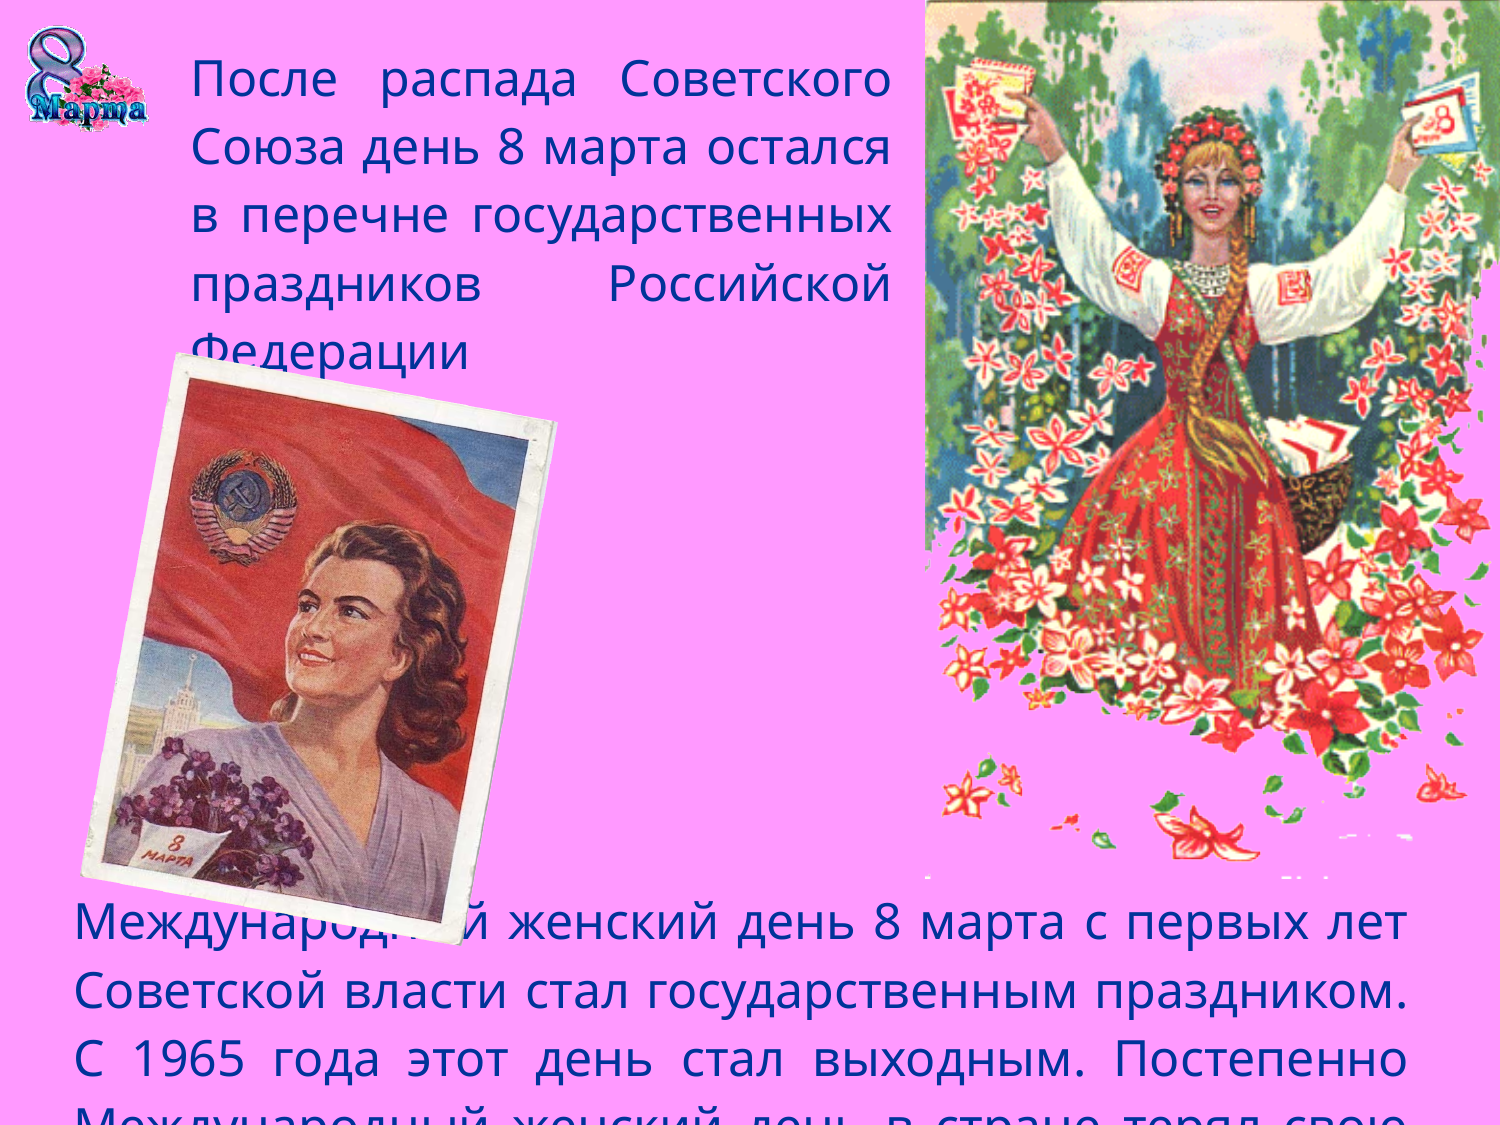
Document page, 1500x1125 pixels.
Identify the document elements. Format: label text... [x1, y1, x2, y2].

picture [79, 351, 558, 946]
text_box Международный женский день 8 марта с первых лет Советской власти стал государственным праздником. С 1965 года этот день стал выходным. Постепенно Международный женский день в стране терял свою политическую окраску [58, 878, 1430, 1125]
picture [925, 0, 1500, 879]
text_box После распада Советского Союза день 8 марта остался в перечне государственных праздников Российской Федерации [175, 35, 925, 392]
